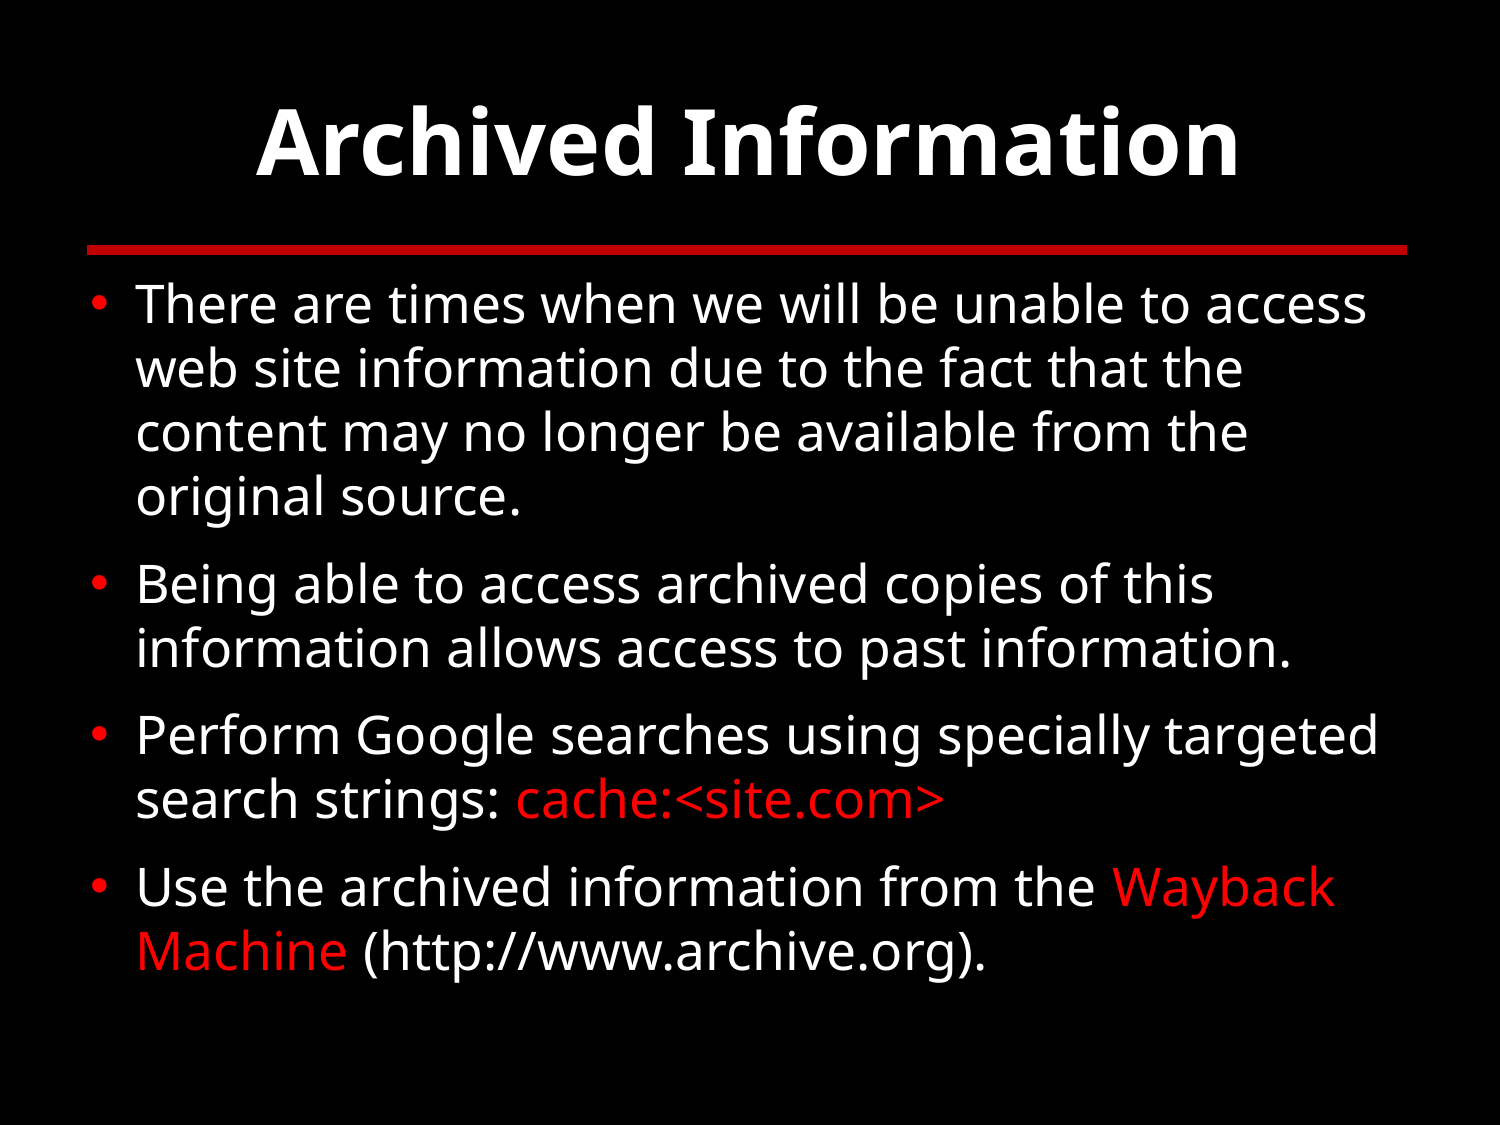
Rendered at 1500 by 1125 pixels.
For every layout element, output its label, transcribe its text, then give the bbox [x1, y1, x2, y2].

list There are times when we will be unable to access web site information due to the fact that the content may no longer be available from the original source. Being able to access archived copies of this information allows access to past information. Perform Google searches using specially targeted search strings: cache:<site.com> Use the archived information from the Wayback Machine (http://www.archive.org). [75, 262, 1425, 1005]
title Archived Information [75, 45, 1425, 233]
